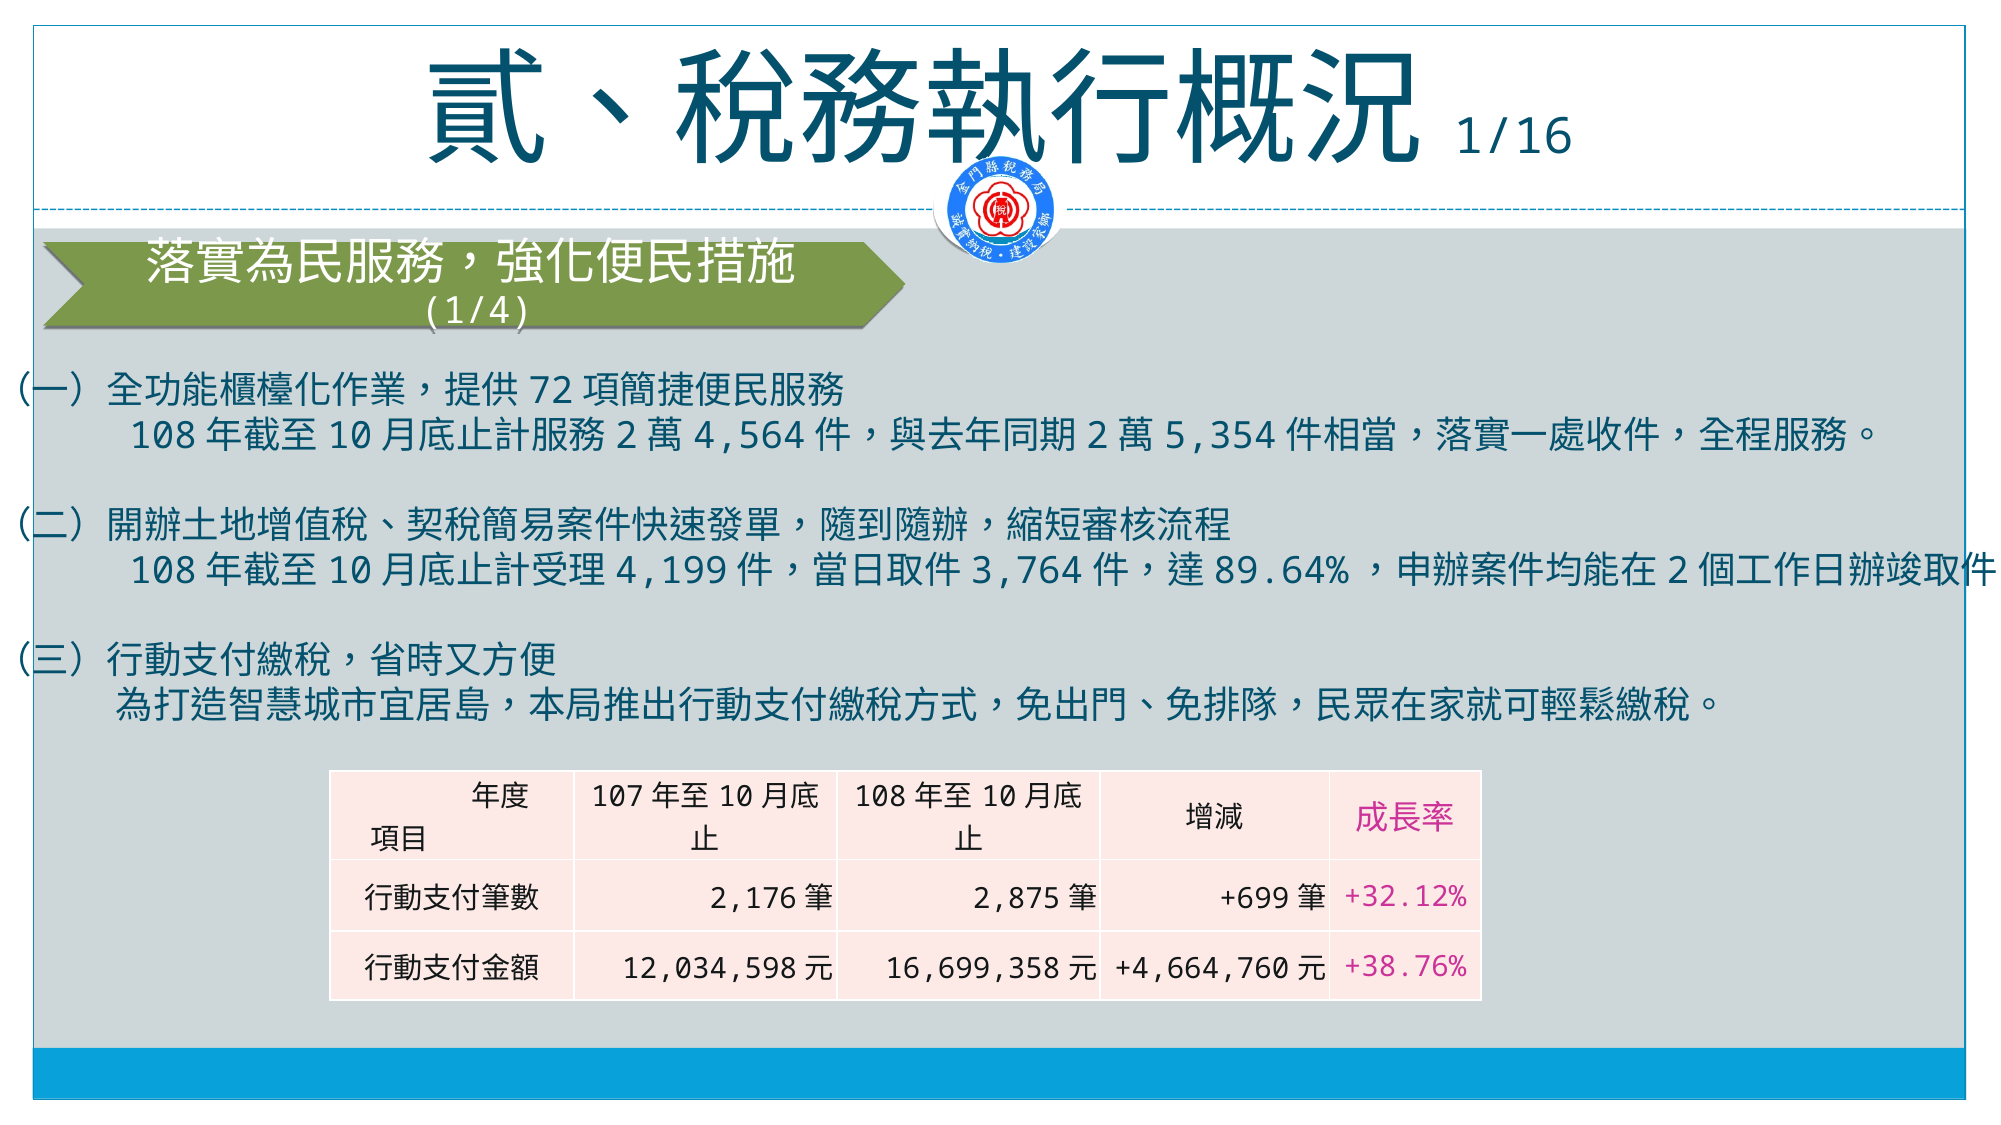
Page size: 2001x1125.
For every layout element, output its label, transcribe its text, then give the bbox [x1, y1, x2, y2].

table_cell 行動支付金額 [331, 932, 573, 999]
picture [947, 156, 1054, 263]
table_cell 2,875筆 [838, 860, 1099, 930]
table_cell +699筆 [1101, 860, 1329, 930]
table_cell 2,176筆 [575, 860, 836, 930]
table_header 年度 項目 [331, 772, 573, 859]
table_header 107年至10月底止 [575, 772, 836, 859]
table_cell +4,664,760元 [1101, 932, 1329, 999]
table_header 增減 [1101, 772, 1329, 859]
table_cell 行動支付筆數 [331, 860, 573, 930]
table_header 108年至10月底止 [838, 772, 1099, 859]
table_cell +32.12% [1330, 860, 1480, 930]
text_box （一）全功能櫃檯化作業，提供72項簡捷便民服務 108年截至10月底止計服務2萬4,564件，與去年同期2萬5,354件相當，落實一處收件，全程服務。 （二）開辦土地增值稅、契稅簡易案件快速發單，隨到隨辦，縮短審核流程 108年截至10月底止計受理4,199件，當日取件3,764件，達89.64%，申辦案件均能在2個工作日辦竣取件。 （三）行動支付繳稅，省時又方便 為打造智慧城市宜居島，本局推出行動支付繳稅方式，免出門、免排隊，民眾在家就可輕鬆繳稅。 [0, 359, 2000, 734]
table_header 成長率 [1330, 772, 1480, 859]
text_box 落實為民服務，強化便民措施(1/4) [42, 242, 906, 326]
table_cell 12,034,598元 [575, 932, 836, 999]
table_cell 16,699,358元 [838, 932, 1099, 999]
table_cell +38.76% [1330, 932, 1480, 999]
text_box 貳、稅務執行概況1/16 [0, 21, 2000, 337]
